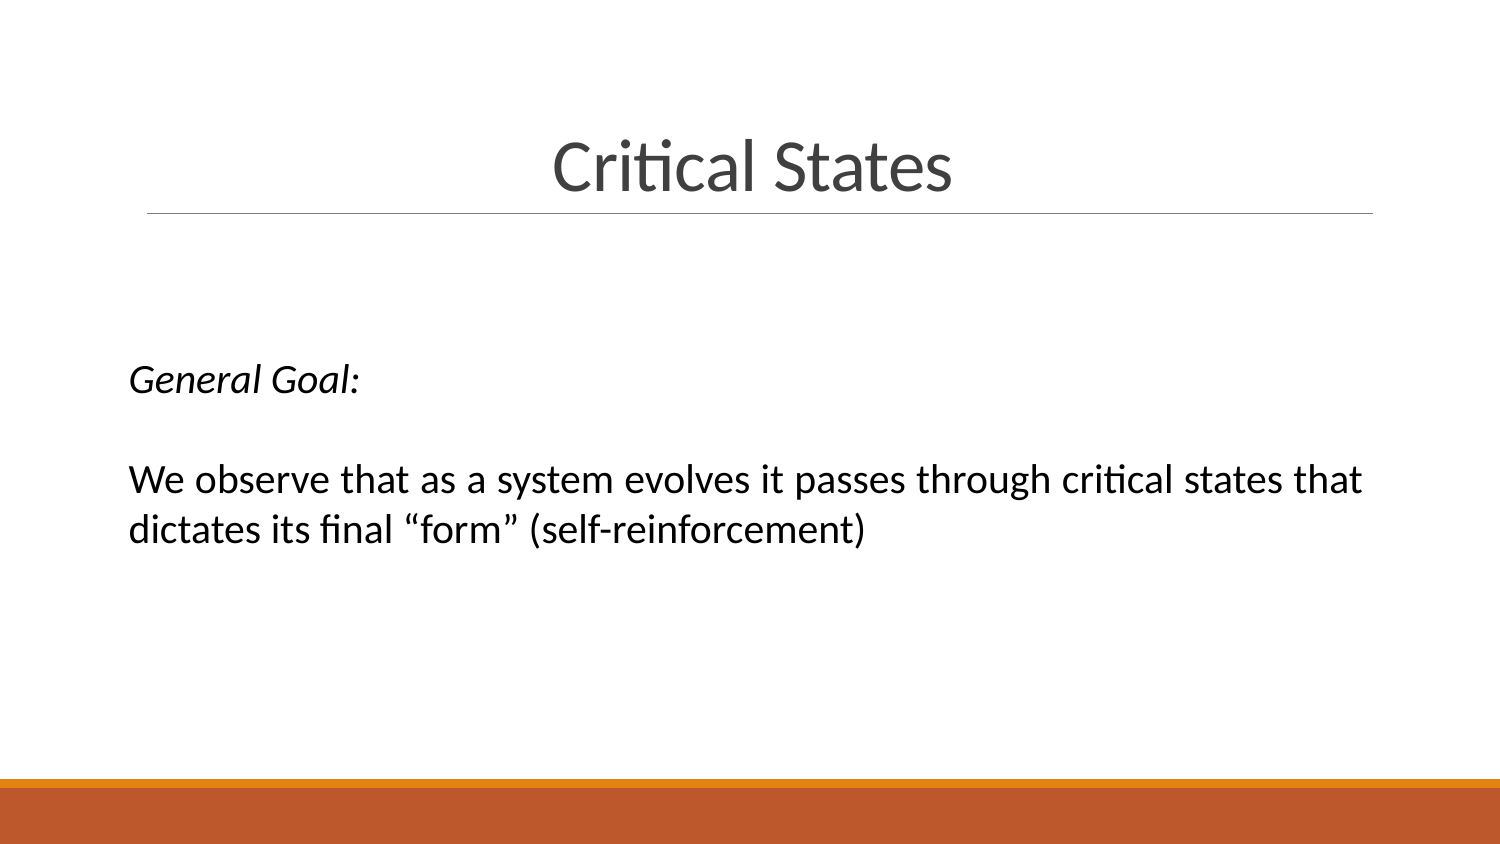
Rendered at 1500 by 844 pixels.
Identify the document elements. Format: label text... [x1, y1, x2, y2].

title Critical States [134, 35, 1373, 214]
text_box General Goal: We observe that as a system evolves it passes through critical states that dictates its final “form” (self-reinforcement) [113, 344, 1478, 562]
